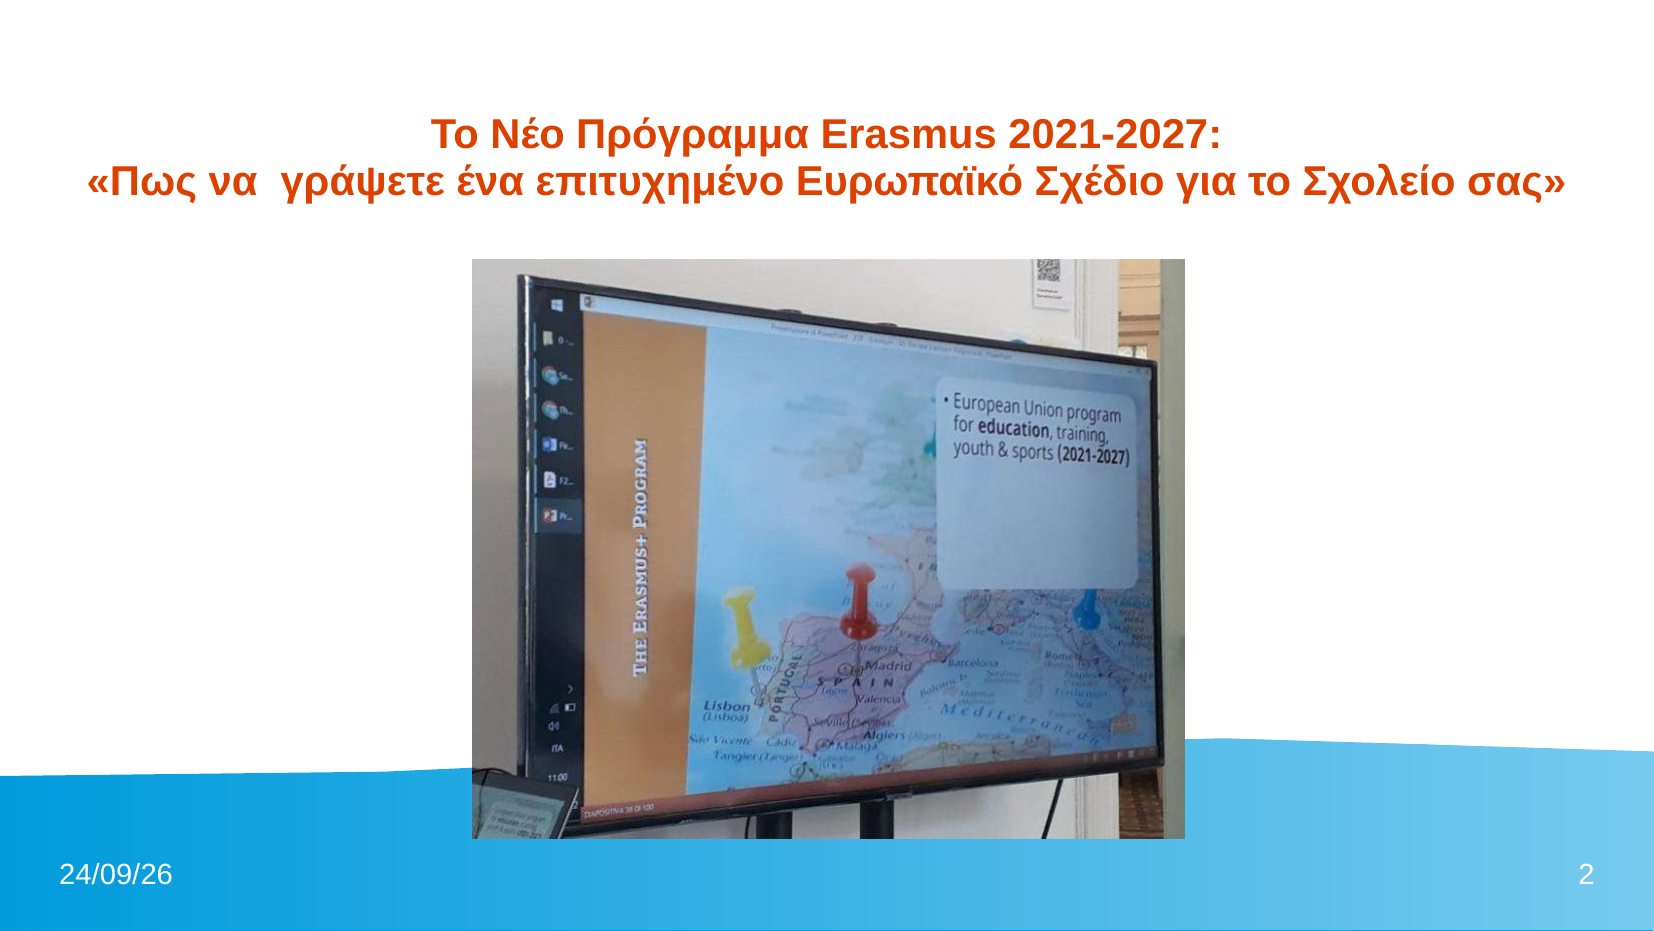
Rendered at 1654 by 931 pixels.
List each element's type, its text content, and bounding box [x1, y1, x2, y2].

picture [472, 259, 1185, 839]
title To Νέο Πρόγραμμα Erasmus 2021-2027: «Πως να γράψετε ένα επιτυχημένο Ευρωπαϊκό Σχέδιο για το Σχολείο σας» [29, 82, 1624, 231]
